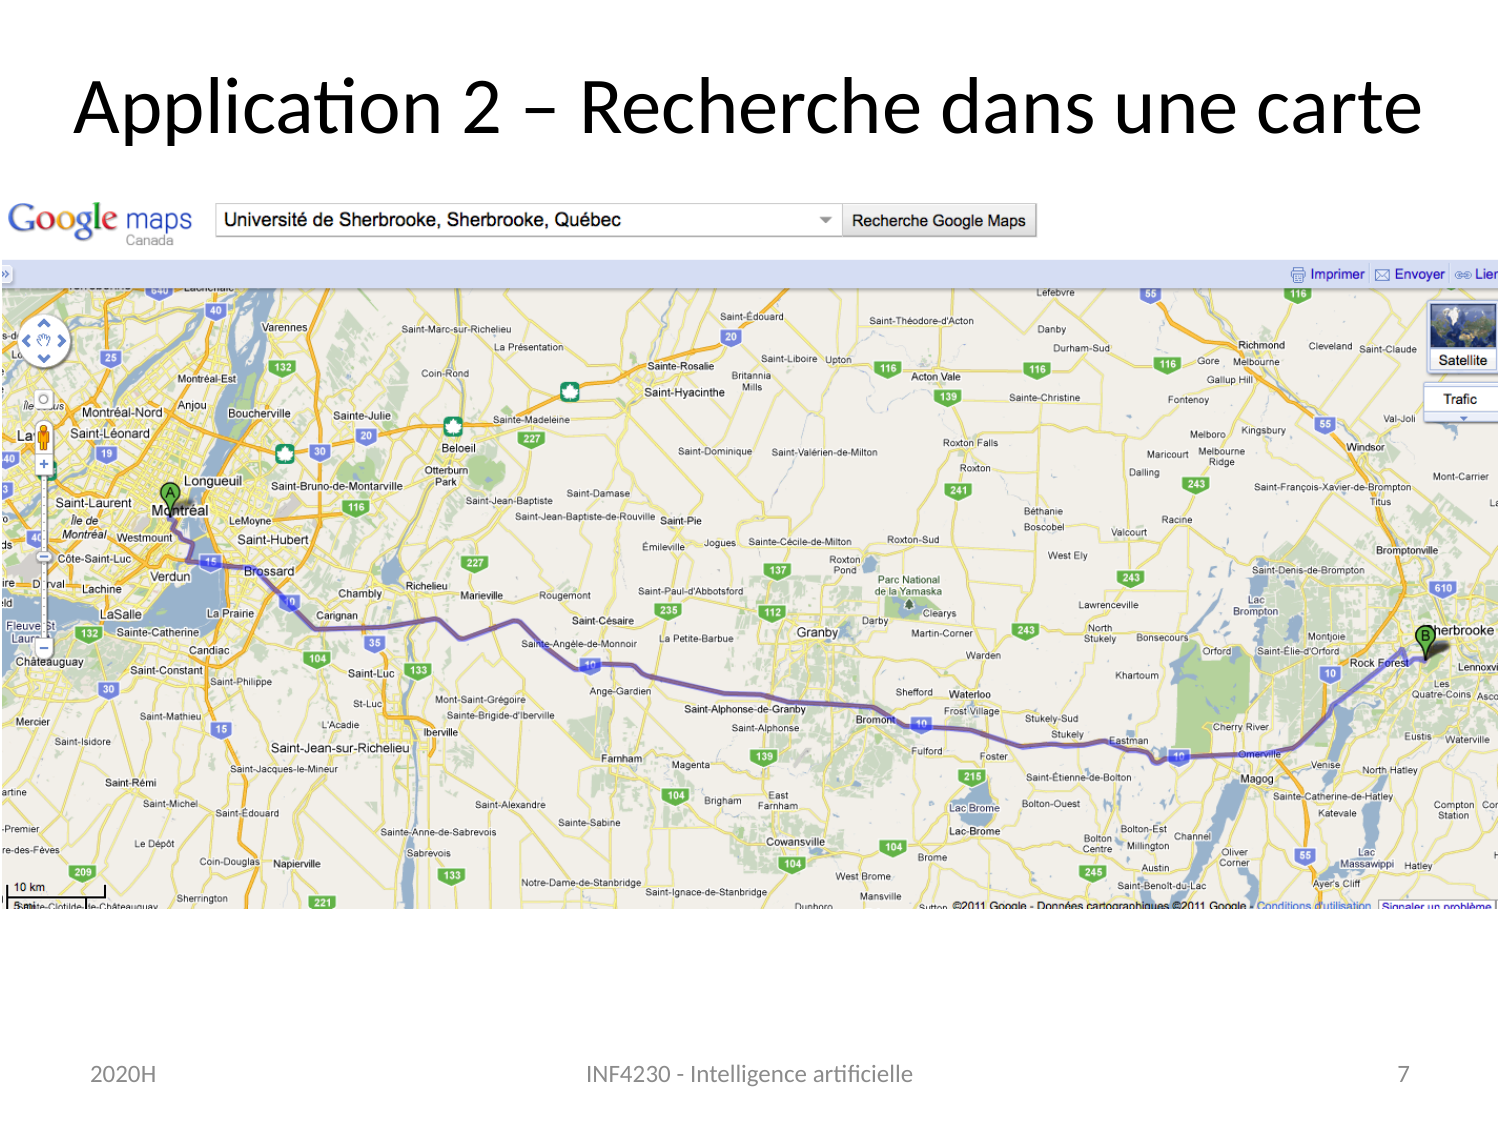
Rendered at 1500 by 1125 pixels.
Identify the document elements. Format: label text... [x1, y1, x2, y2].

footer INF4230 - Intelligence artificielle [512, 1042, 988, 1103]
slide_number <numéro> [1074, 1042, 1425, 1103]
title Application 2 – Recherche dans une carte [29, 7, 1471, 195]
picture [2, 202, 1498, 909]
slide_number 2020H [75, 1042, 425, 1103]
